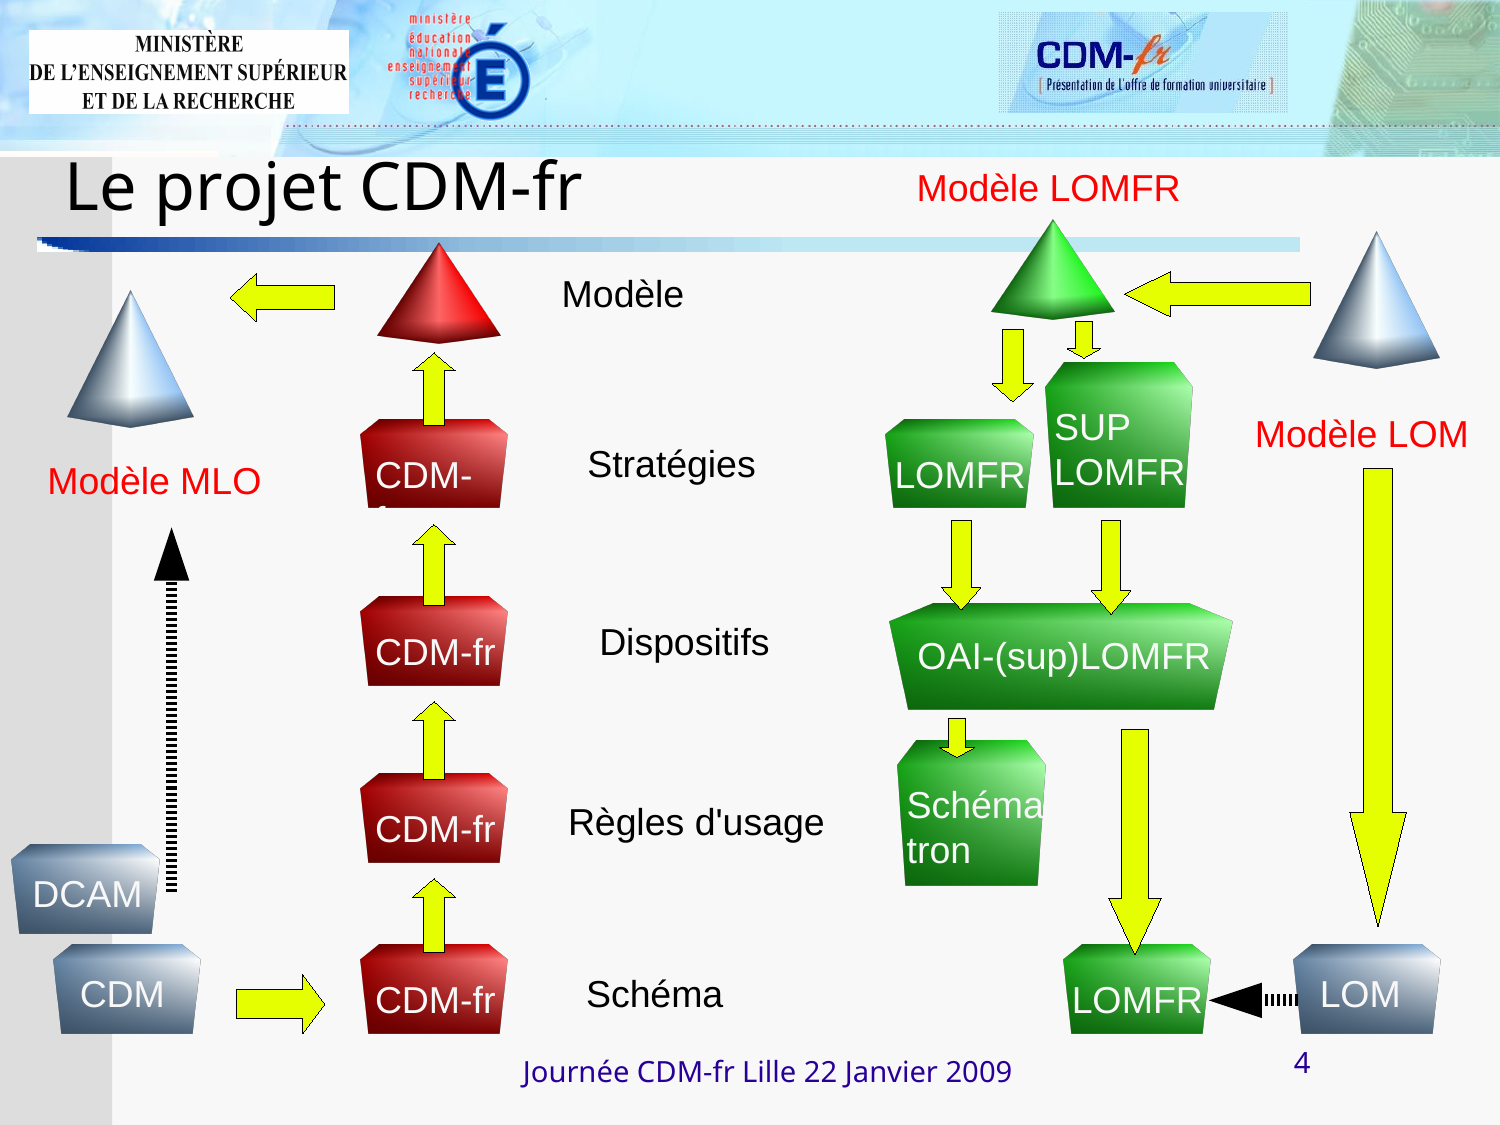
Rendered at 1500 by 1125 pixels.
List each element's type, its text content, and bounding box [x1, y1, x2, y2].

text_box LOM [1305, 962, 1417, 1023]
text_box [236, 974, 325, 1034]
picture [0, 0, 1500, 157]
text_box CDM [64, 962, 180, 1023]
text_box Dispositifs [584, 610, 785, 671]
title Le projet CDM-fr [50, 137, 1463, 238]
picture [1066, 238, 1300, 252]
text_box [1124, 271, 1311, 317]
text_box Stratégies [572, 432, 771, 493]
text_box Règles d'usage [553, 790, 840, 851]
text_box [1349, 468, 1407, 927]
text_box LOMFR [879, 443, 1055, 519]
text_box Schéma [571, 962, 739, 1023]
text_box CDM-fr [360, 797, 511, 858]
picture [37, 237, 1040, 252]
text_box CDM-fr [360, 443, 511, 549]
text_box [412, 352, 456, 426]
text_box Modèle LOMFR [901, 156, 1196, 217]
text_box [992, 329, 1034, 402]
text_box [412, 878, 456, 953]
text_box Modèle MLO [32, 449, 277, 510]
text_box SUP LOMFR [1039, 395, 1214, 501]
text_box [941, 520, 981, 610]
text_box LOMFR [1057, 968, 1232, 1044]
text_box Schéma tron [891, 773, 1067, 879]
text_box CDM-fr [360, 620, 511, 681]
text_box [1091, 520, 1131, 615]
text_box [230, 273, 335, 322]
text_box [423, 549, 445, 606]
text_box Modèle [546, 262, 699, 323]
text_box DCAM [17, 862, 158, 923]
text_box [412, 701, 456, 780]
text_box [939, 718, 975, 758]
text_box Modèle LOM [1240, 402, 1484, 463]
text_box [1067, 321, 1101, 359]
text_box CDM-fr [360, 968, 511, 1029]
text_box [1108, 729, 1162, 955]
text_box OAI-(sup)LOMFR [902, 624, 1227, 685]
